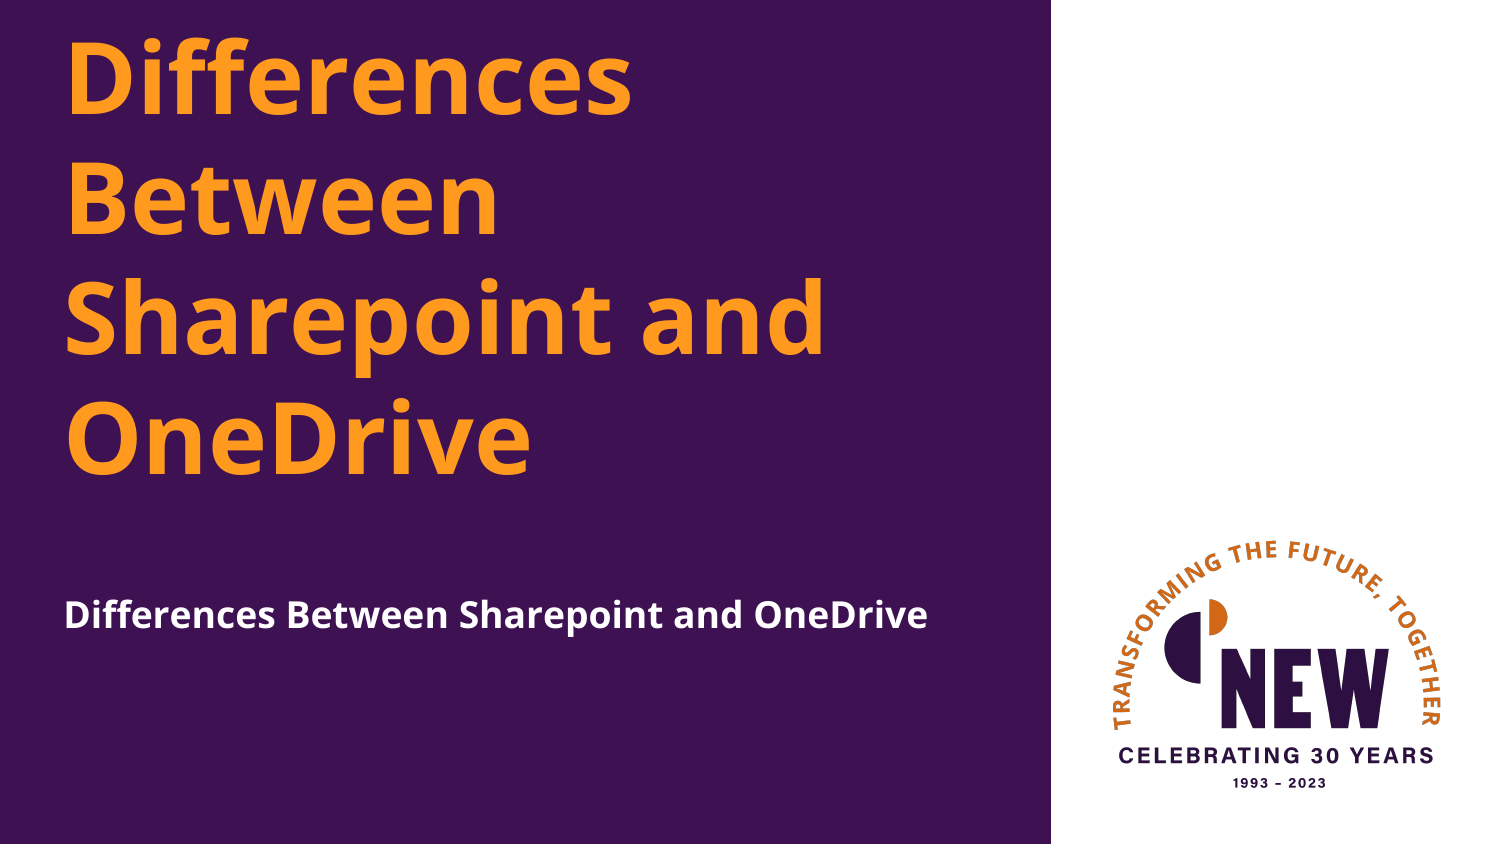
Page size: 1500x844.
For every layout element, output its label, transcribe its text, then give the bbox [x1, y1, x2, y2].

title Differences Between Sharepoint and OneDrive [48, 0, 933, 515]
title Differences Between Sharepoint and OneDrive [48, 575, 950, 657]
